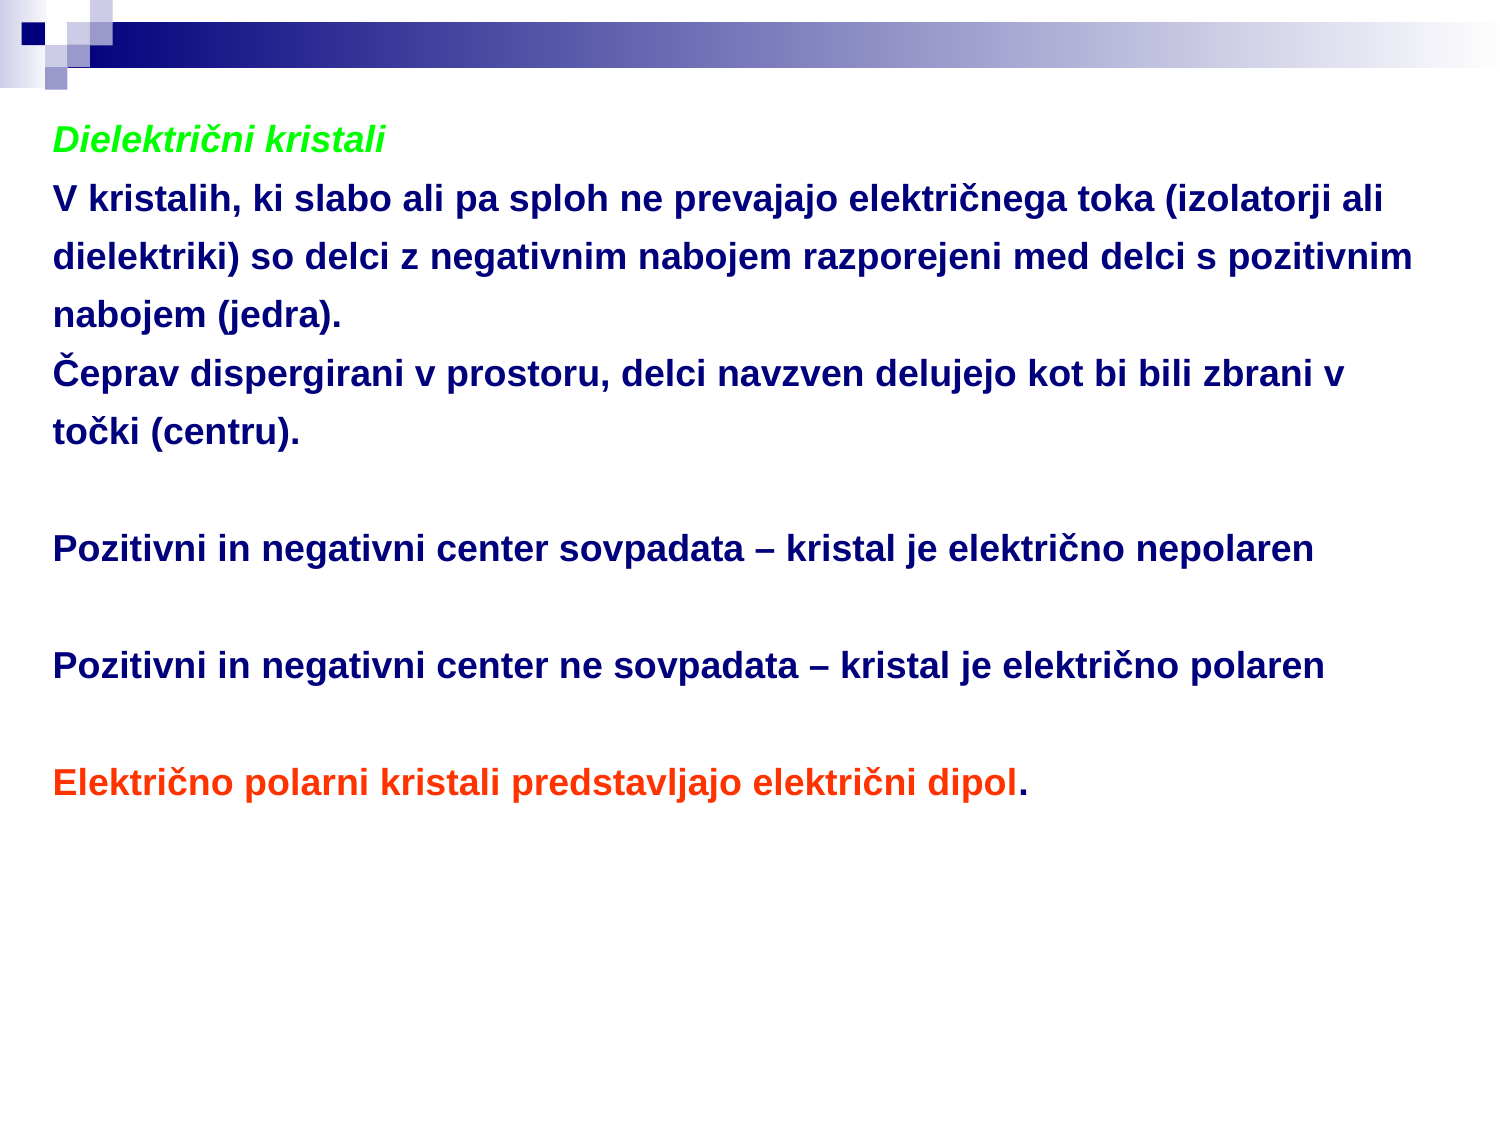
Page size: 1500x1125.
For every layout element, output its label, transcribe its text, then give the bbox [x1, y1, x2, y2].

text_box Dielektrični kristali V kristalih, ki slabo ali pa sploh ne prevajajo električnega toka (izolatorji ali dielektriki) so delci z negativnim nabojem razporejeni med delci s pozitivnim nabojem (jedra). Čeprav dispergirani v prostoru, delci navzven delujejo kot bi bili zbrani v točki (centru). Pozitivni in negativni center sovpadata – kristal je električno nepolaren Pozitivni in negativni center ne sovpadata – kristal je električno polaren Električno polarni kristali predstavljajo električni dipol. [38, 93, 1436, 870]
